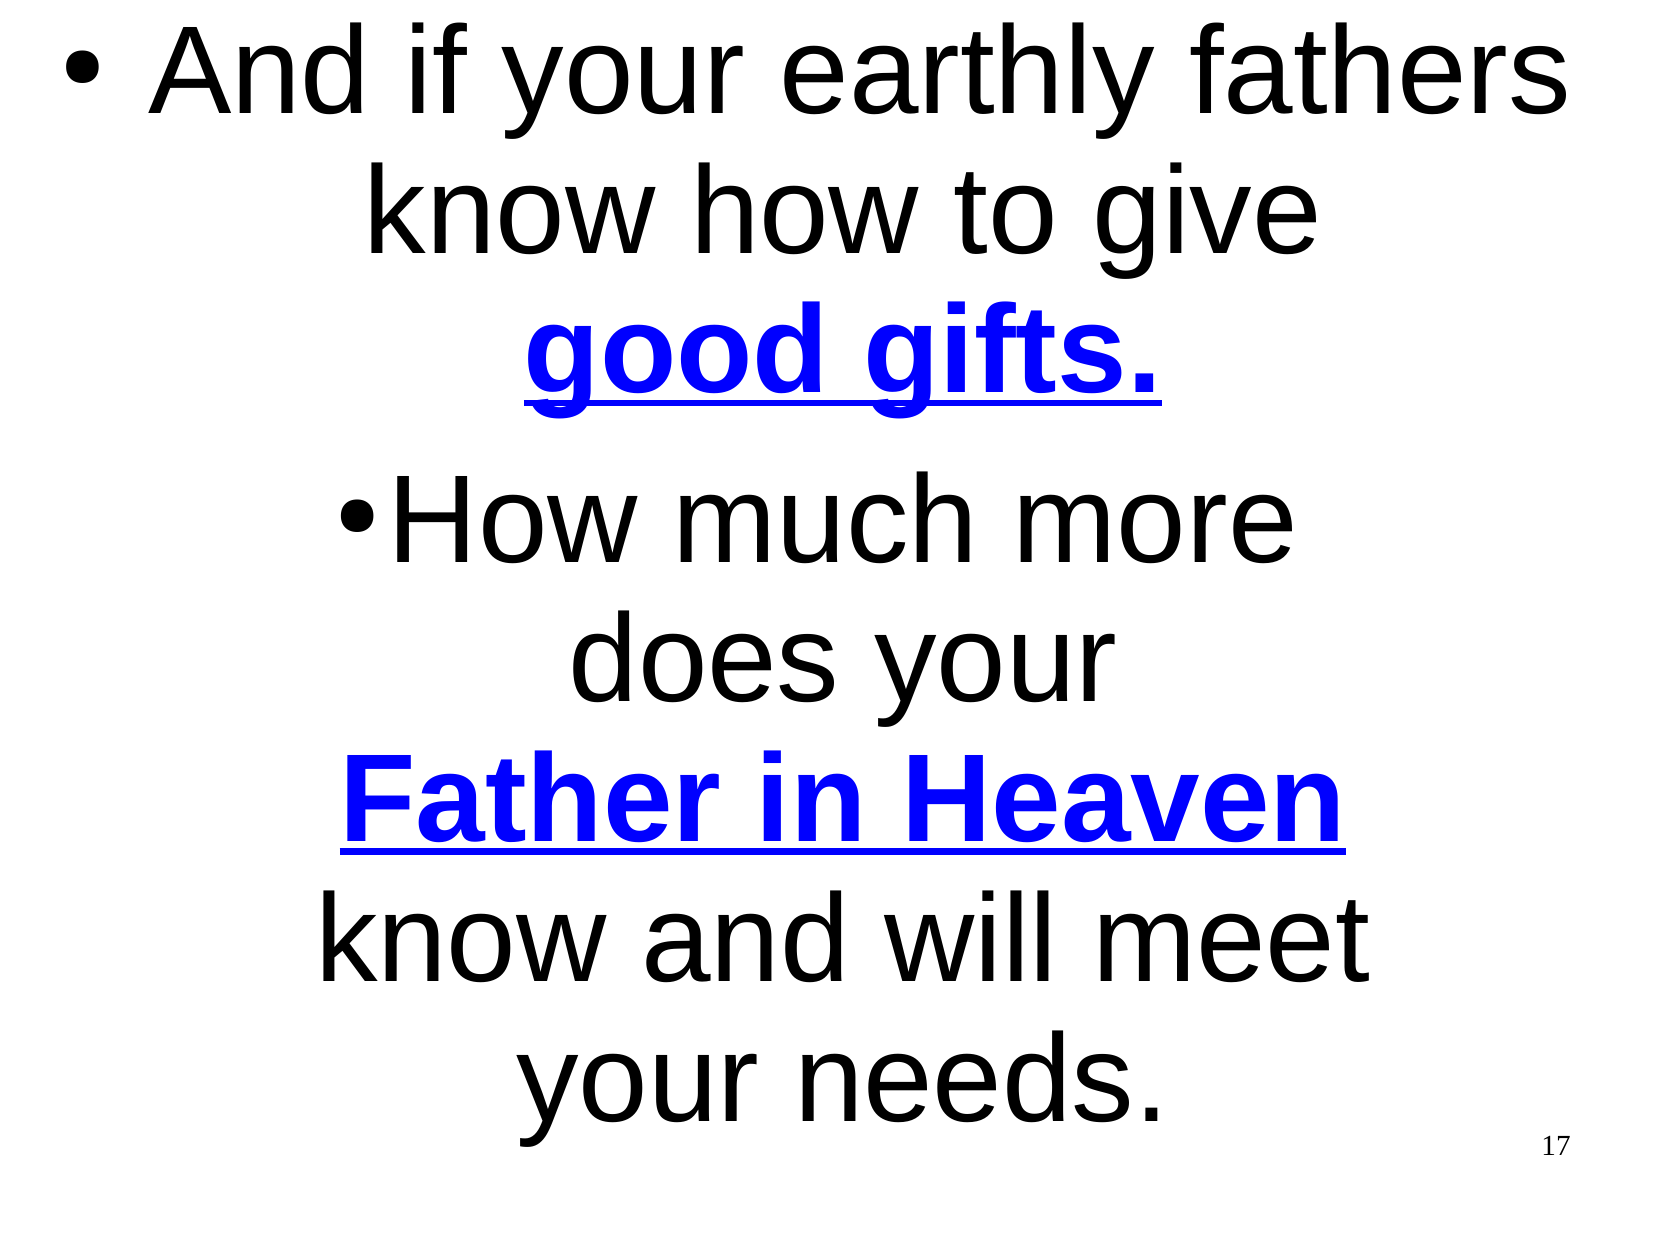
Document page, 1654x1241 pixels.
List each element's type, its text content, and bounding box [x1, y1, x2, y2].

list And if your earthly fathers know how to give good gifts. How much more does your Father in Heaven know and will meet your needs. [0, 0, 1651, 1238]
